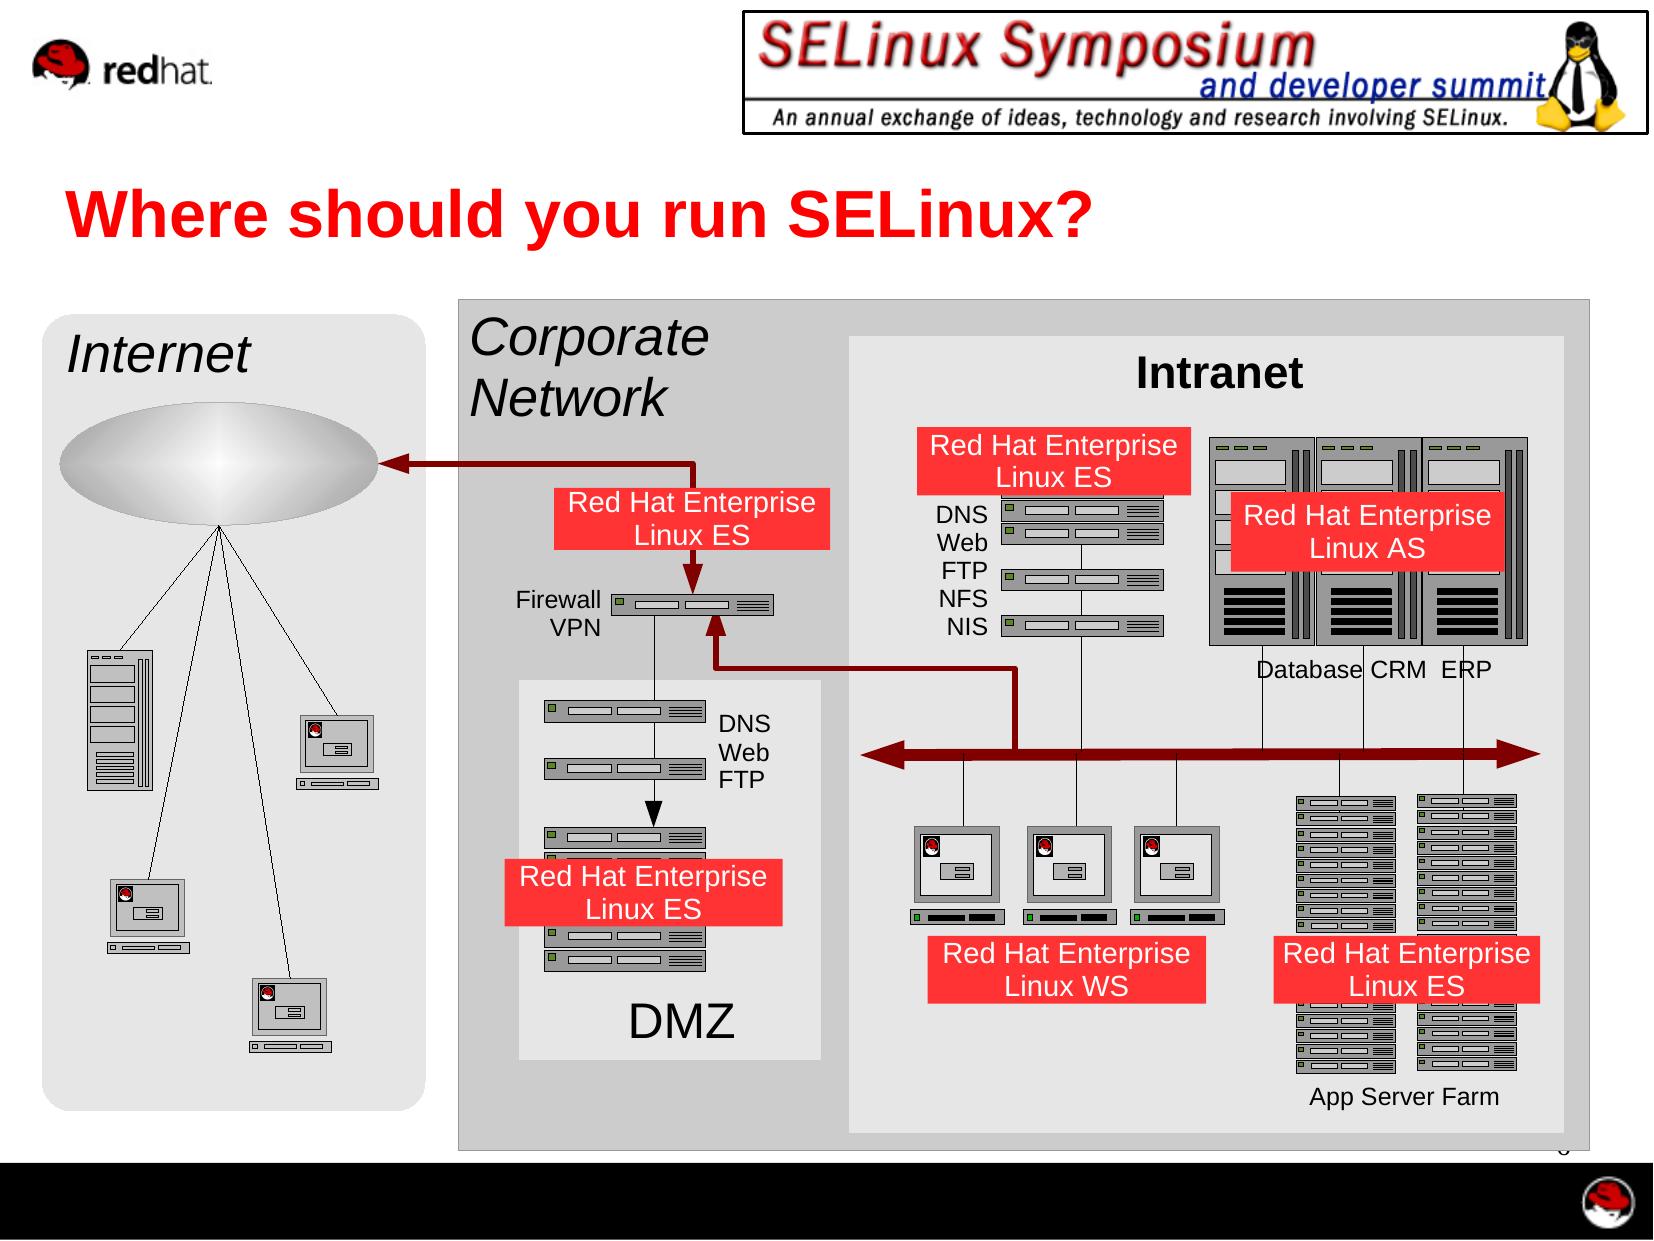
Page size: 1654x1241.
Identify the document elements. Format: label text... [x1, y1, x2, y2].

text_box Red Hat Enterprise Linux ES [554, 487, 831, 550]
text_box Red Hat Enterprise Linux WS [927, 935, 1207, 1004]
picture [31, 37, 212, 98]
text_box DNS Web FTP NFS NIS [935, 500, 995, 699]
picture [1036, 836, 1053, 857]
text_box Red Hat Enterprise Linux ES [917, 427, 1192, 496]
picture [308, 722, 322, 738]
text_box Database CRM ERP [1255, 655, 1590, 696]
text_box DMZ [627, 993, 745, 1068]
picture [260, 985, 275, 1001]
picture [118, 886, 133, 902]
picture [923, 836, 940, 857]
picture [745, 13, 1646, 132]
text_box Intranet [1135, 346, 1422, 422]
text_box [458, 309, 1590, 1151]
text_box Corporate Network [469, 306, 850, 468]
text_box Red Hat Enterprise Linux ES [504, 858, 783, 927]
text_box DNS Web FTP [718, 710, 778, 829]
text_box Firewall VPN [515, 585, 673, 665]
picture [1577, 1173, 1640, 1235]
text_box [458, 309, 469, 461]
text_box Red Hat Enterprise Linux ES [1273, 935, 1541, 1004]
text_box [1263, 696, 1363, 748]
text_box Red Hat Enterprise Linux AS [1230, 492, 1505, 572]
title Where should you run SELinux? [65, 120, 1617, 309]
text_box [42, 314, 426, 1111]
text_box App Server Farm [1309, 1082, 1604, 1123]
text_box Internet [66, 323, 405, 405]
picture [1143, 836, 1160, 857]
text_box [0, 1162, 1653, 1240]
text_box [1364, 696, 1463, 748]
